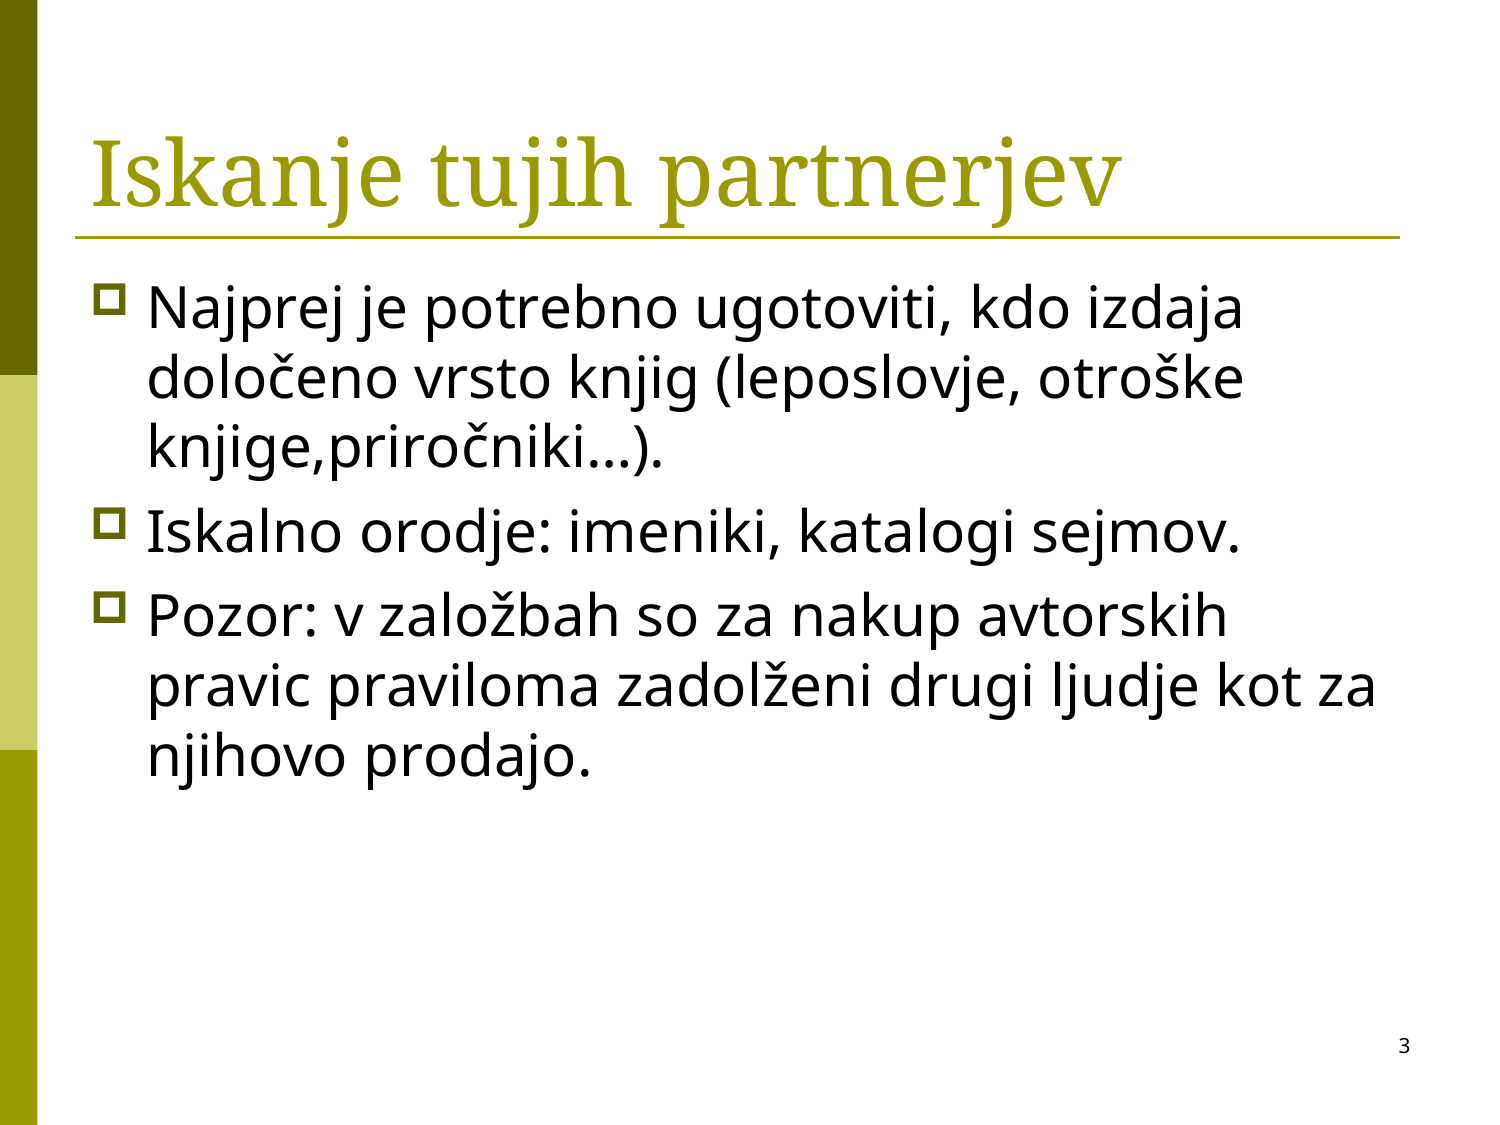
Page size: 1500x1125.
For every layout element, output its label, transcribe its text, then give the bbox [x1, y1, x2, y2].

text_box <number> [1074, 1025, 1426, 1101]
list Najprej je potrebno ugotoviti, kdo izdaja določeno vrsto knjig (leposlovje, otroške knjige,priročniki…). Iskalno orodje: imeniki, katalogi sejmov. Pozor: v založbah so za nakup avtorskih pravic praviloma zadolženi drugi ljudje kot za njihovo prodajo. [75, 262, 1426, 1006]
title Iskanje tujih partnerjev [75, 45, 1426, 233]
